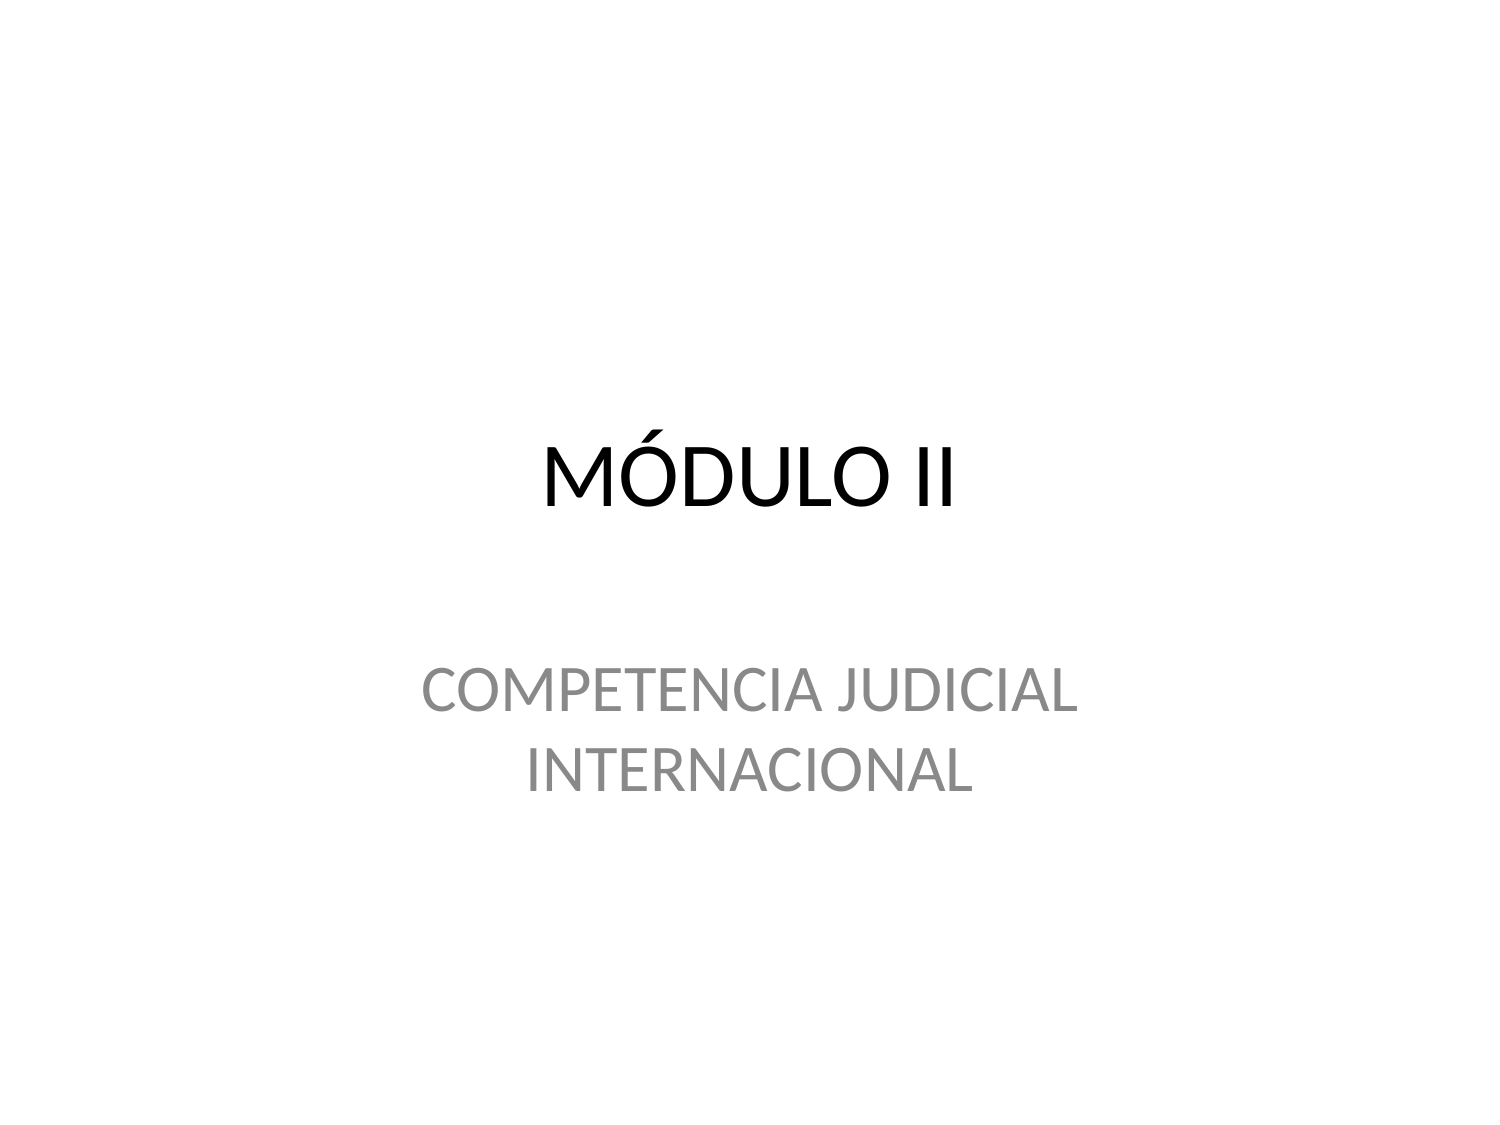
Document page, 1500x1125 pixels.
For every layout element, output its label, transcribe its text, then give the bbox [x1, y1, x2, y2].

title MÓDULO II [112, 349, 1388, 591]
subtitle COMPETENCIA JUDICIAL INTERNACIONAL [225, 637, 1276, 925]
